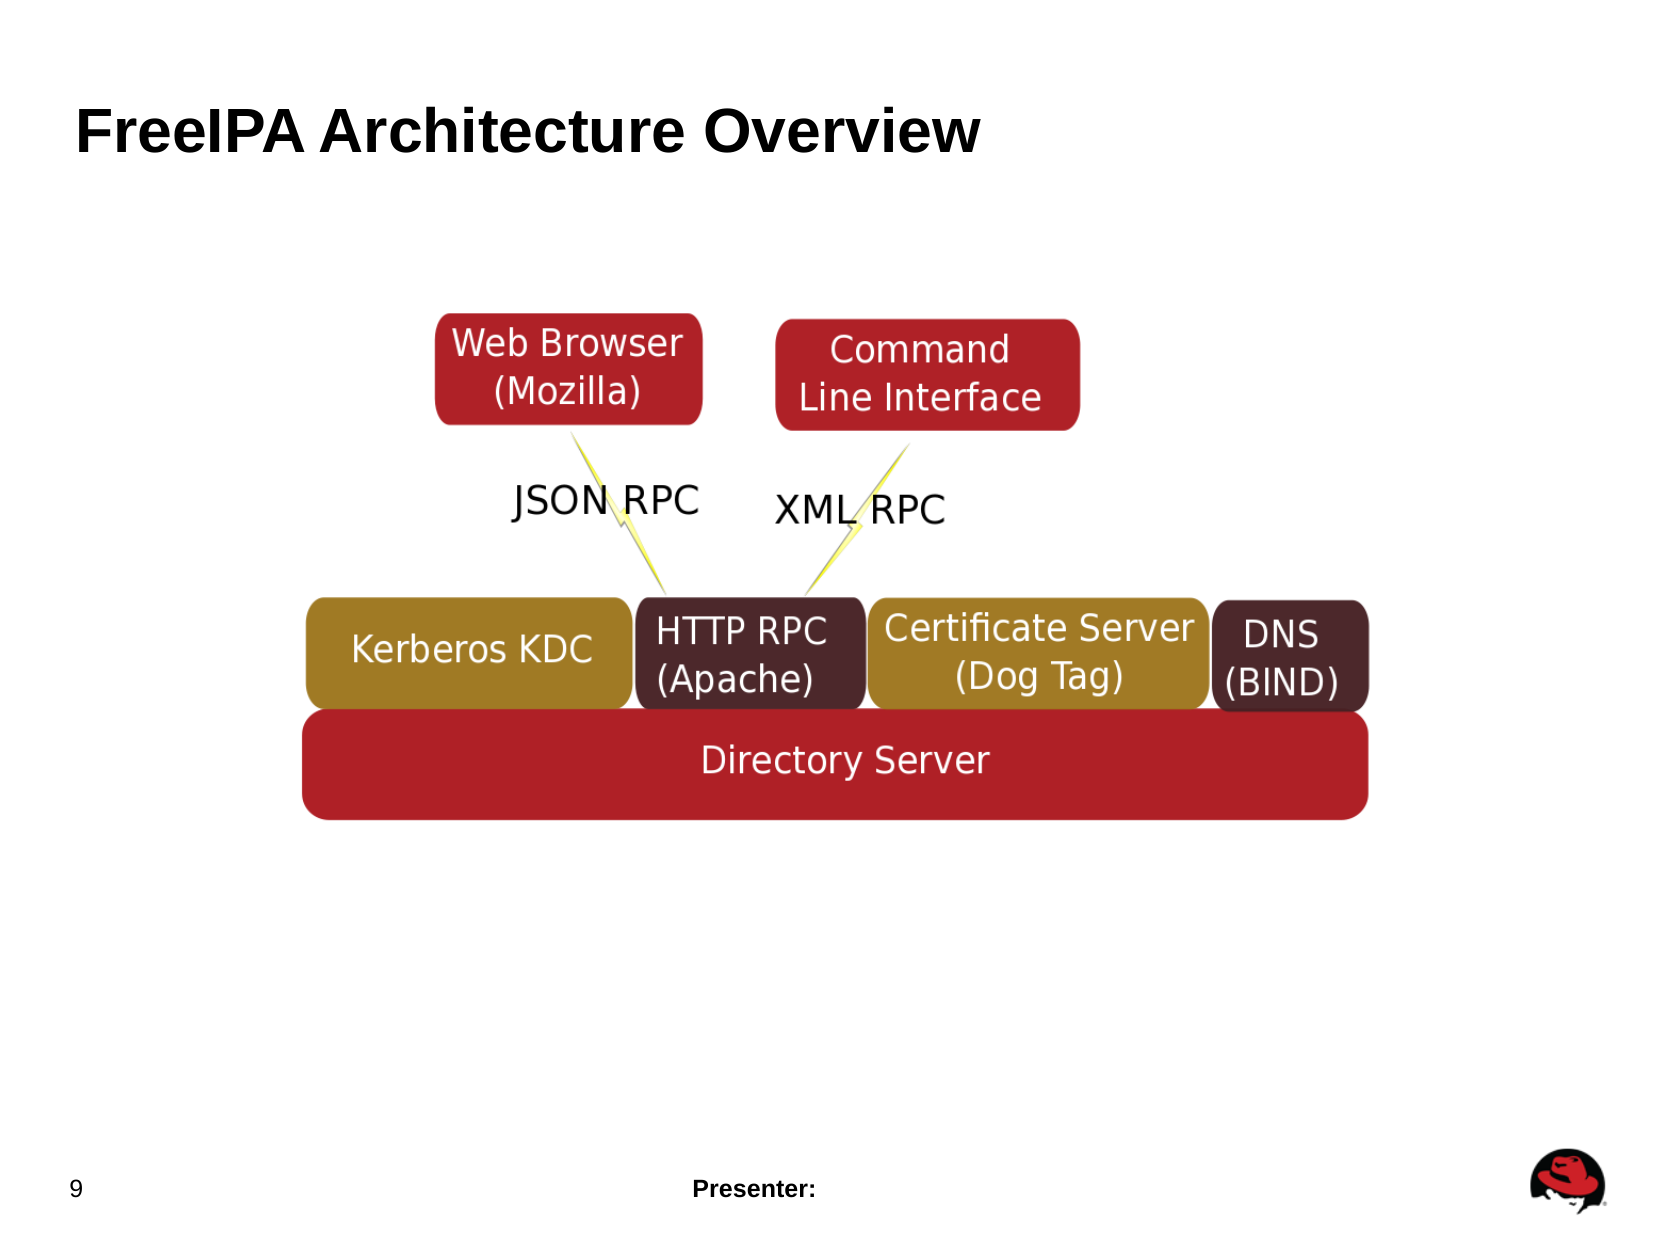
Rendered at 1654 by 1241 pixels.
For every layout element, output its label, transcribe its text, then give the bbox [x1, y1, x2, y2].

title FreeIPA Architecture Overview [75, 37, 1564, 226]
picture [1529, 1146, 1613, 1224]
picture [270, 244, 1392, 1039]
